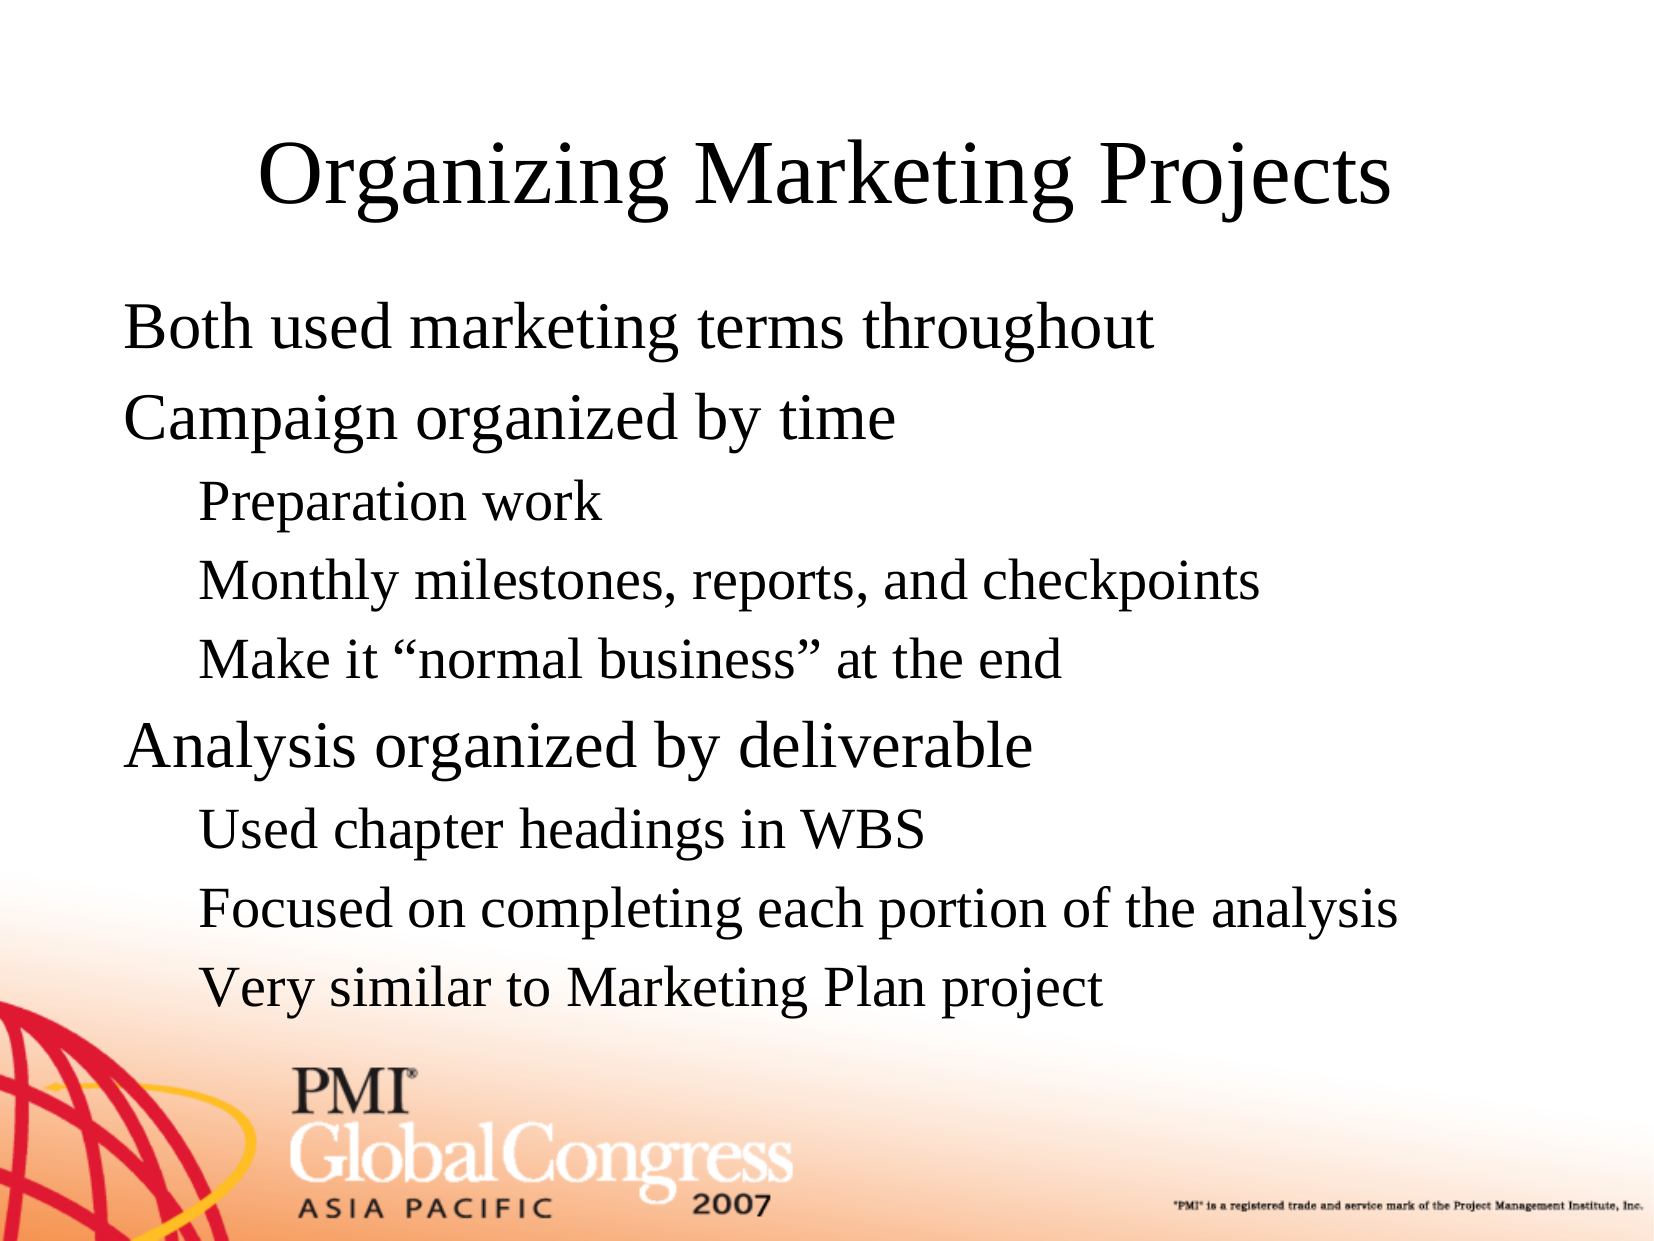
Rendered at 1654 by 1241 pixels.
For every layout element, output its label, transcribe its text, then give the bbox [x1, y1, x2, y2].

title Organizing Marketing Projects [124, 69, 1530, 277]
picture [0, 0, 1654, 1241]
list Both used marketing terms throughout Campaign organized by time Preparation work Monthly milestones, reports, and checkpoints Make it “normal business” at the end Analysis organized by deliverable Used chapter headings in WBS Focused on completing each portion of the analysis Very similar to Marketing Plan project [124, 289, 1530, 1034]
